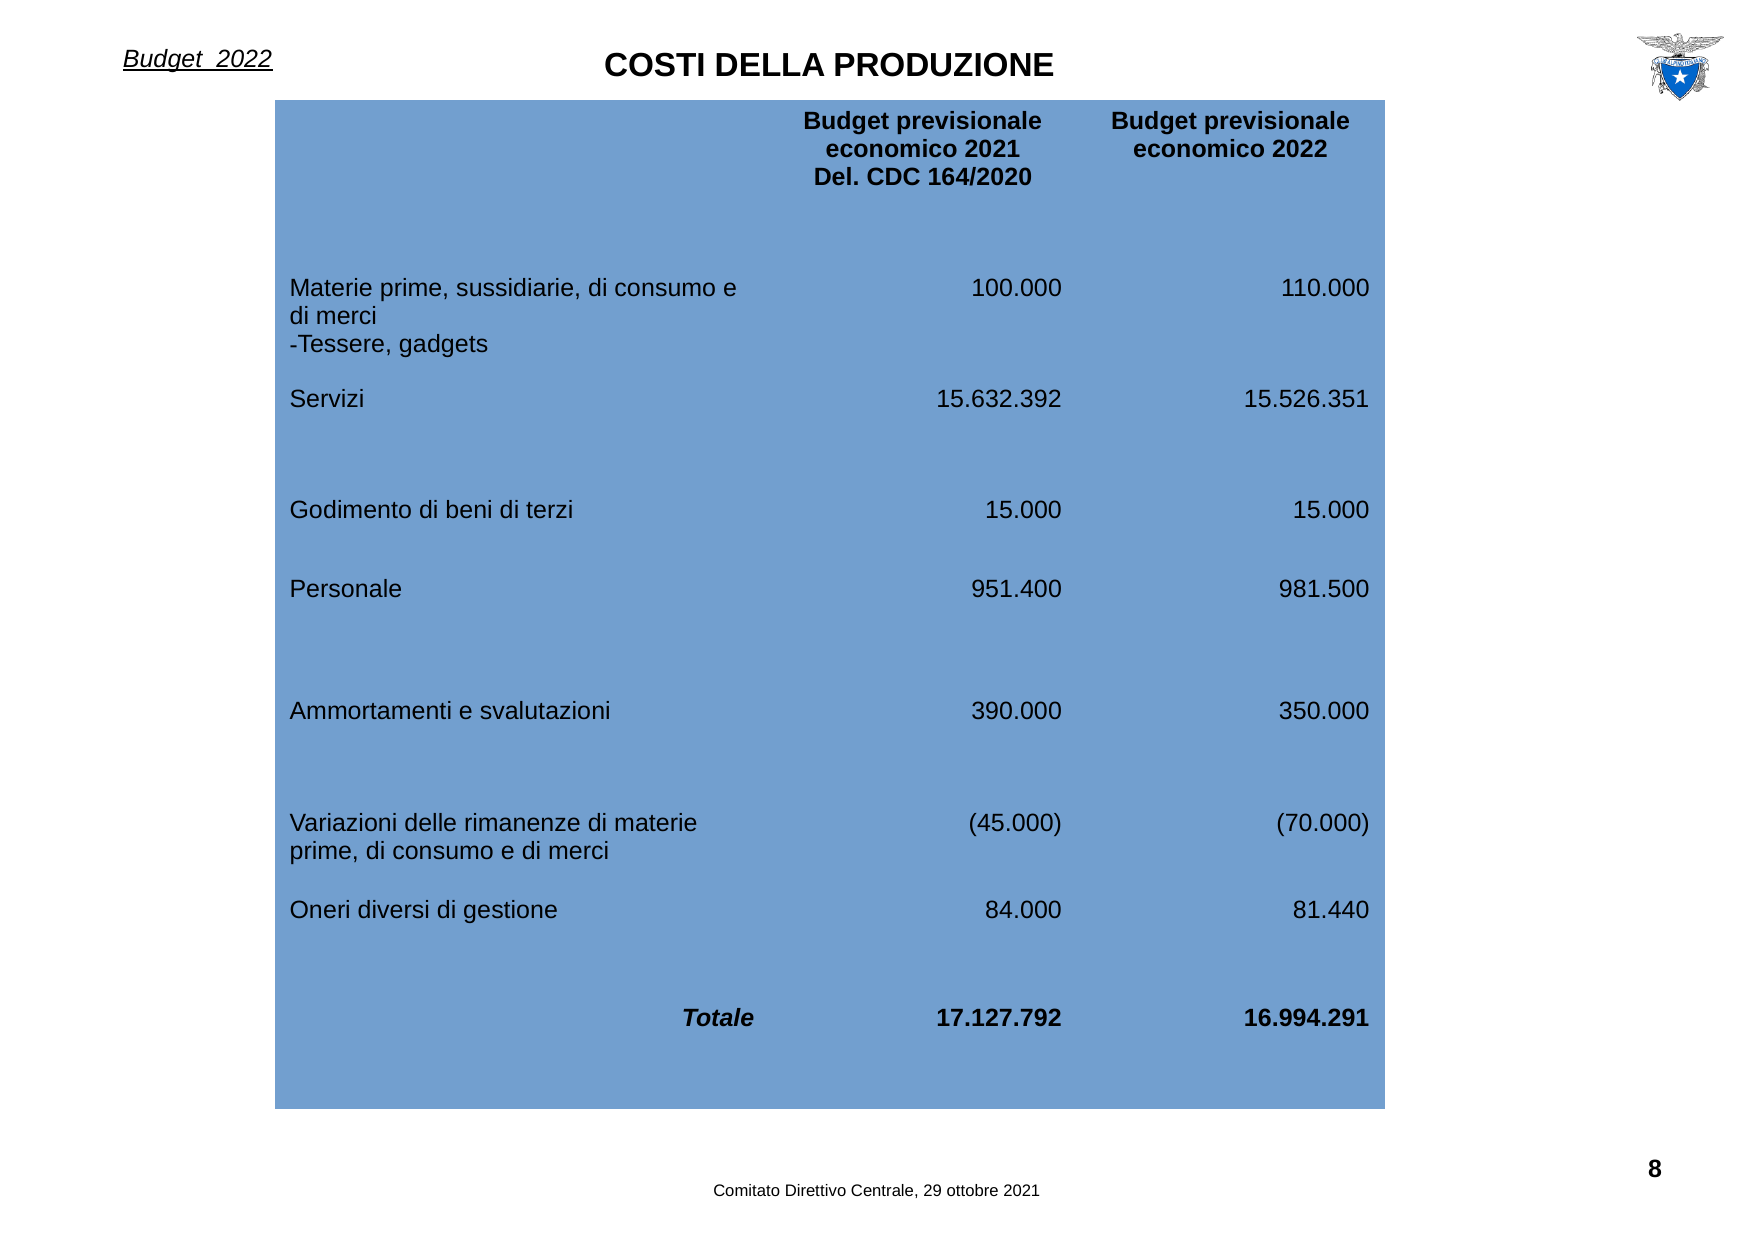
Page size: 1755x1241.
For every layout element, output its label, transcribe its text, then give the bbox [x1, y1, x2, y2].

table_cell 15.000 [1077, 489, 1385, 567]
table_header Budget previsionale economico 2021 Del. CDC 164/2020 [769, 100, 1077, 266]
table_cell Ammortamenti e svalutazioni [275, 690, 769, 802]
table_cell 390.000 [769, 690, 1077, 802]
table_cell Oneri diversi di gestione [275, 889, 769, 997]
table_cell 15.000 [769, 489, 1077, 567]
table_cell 981.500 [1077, 567, 1385, 690]
text_box Budget 2022 [50, 35, 346, 82]
table_cell 15.632.392 [769, 377, 1077, 489]
table_cell 81.440 [1077, 889, 1385, 997]
table_cell Variazioni delle rimanenze di materie prime, di consumo e di merci [275, 802, 769, 889]
table_cell Personale [275, 567, 769, 690]
table_cell 350.000 [1077, 690, 1385, 802]
table_cell 15.526.351 [1077, 377, 1385, 489]
text_box 8 [1633, 1145, 1681, 1191]
text_box Comitato Direttivo Centrale, 29 ottobre 2021 [469, 1172, 1285, 1209]
table_cell (70.000) [1077, 802, 1385, 889]
table_cell Godimento di beni di terzi [275, 489, 769, 567]
table_cell Totale [275, 997, 769, 1109]
table_cell 100.000 [769, 266, 1077, 377]
table_cell (45.000) [769, 802, 1077, 889]
table_cell 110.000 [1077, 266, 1385, 377]
table_header [275, 100, 769, 266]
table_cell 16.994.291 [1077, 997, 1385, 1109]
text_box COSTI DELLA PRODUZIONE [552, 35, 1108, 91]
table_cell 951.400 [769, 567, 1077, 690]
picture [1633, 29, 1728, 108]
table_cell Materie prime, sussidiarie, di consumo e di merci Tessere, gadgets [275, 266, 769, 377]
table_cell 17.127.792 [769, 997, 1077, 1109]
table_header Budget previsionale economico 2022 [1077, 100, 1385, 266]
table_cell 84.000 [769, 889, 1077, 997]
table_cell Servizi [275, 377, 769, 489]
